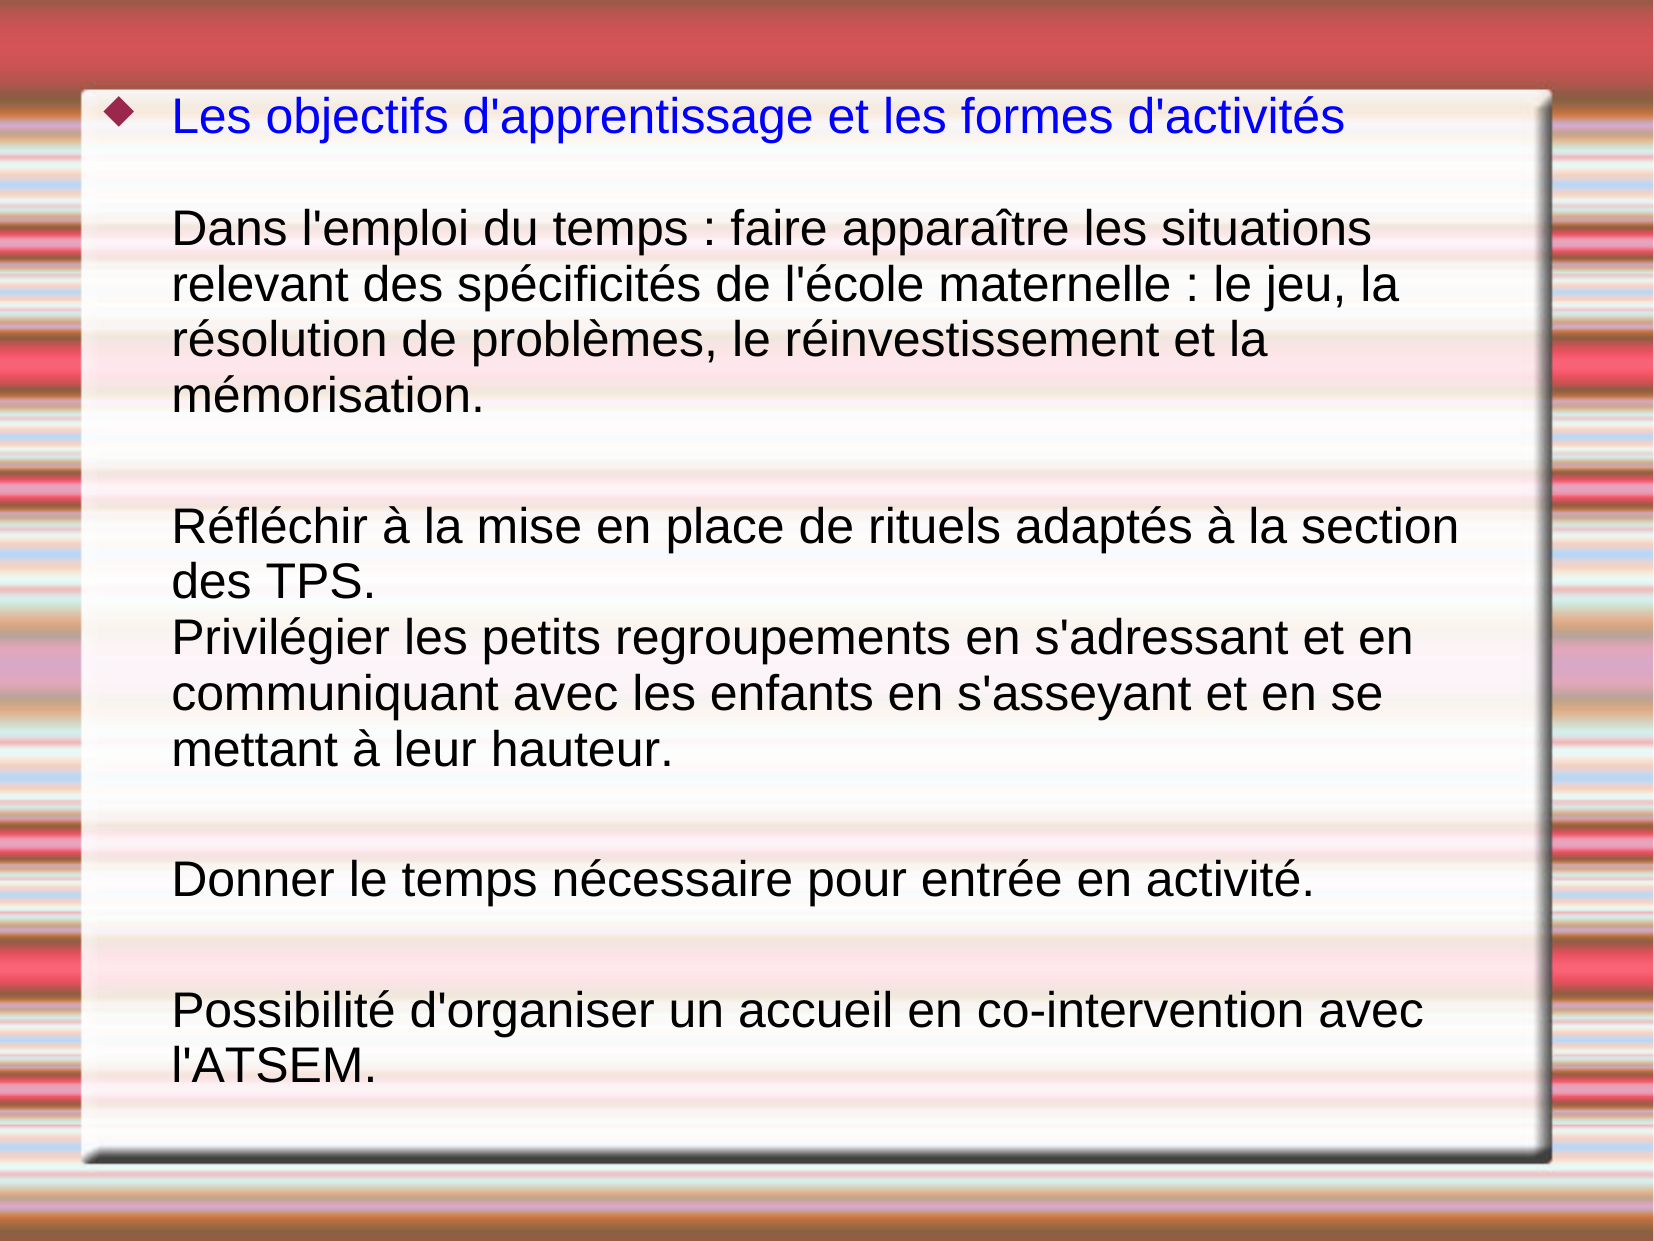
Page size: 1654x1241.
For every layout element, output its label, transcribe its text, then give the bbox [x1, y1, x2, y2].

list Les objectifs d'apprentissage et les formes d'activités Dans l'emploi du temps : faire apparaître les situations relevant des spécificités de l'école maternelle : le jeu, la résolution de problèmes, le réinvestissement et la mémorisation. Réfléchir à la mise en place de rituels adaptés à la section des TPS. Privilégier les petits regroupements en s'adressant et en communiquant avec les enfants en s'asseyant et en se mettant à leur hauteur. Donner le temps nécessaire pour entrée en activité. Possibilité d'organiser un accueil en co-intervention avec l'ATSEM. [88, 88, 1506, 1168]
picture [0, 0, 1654, 1241]
